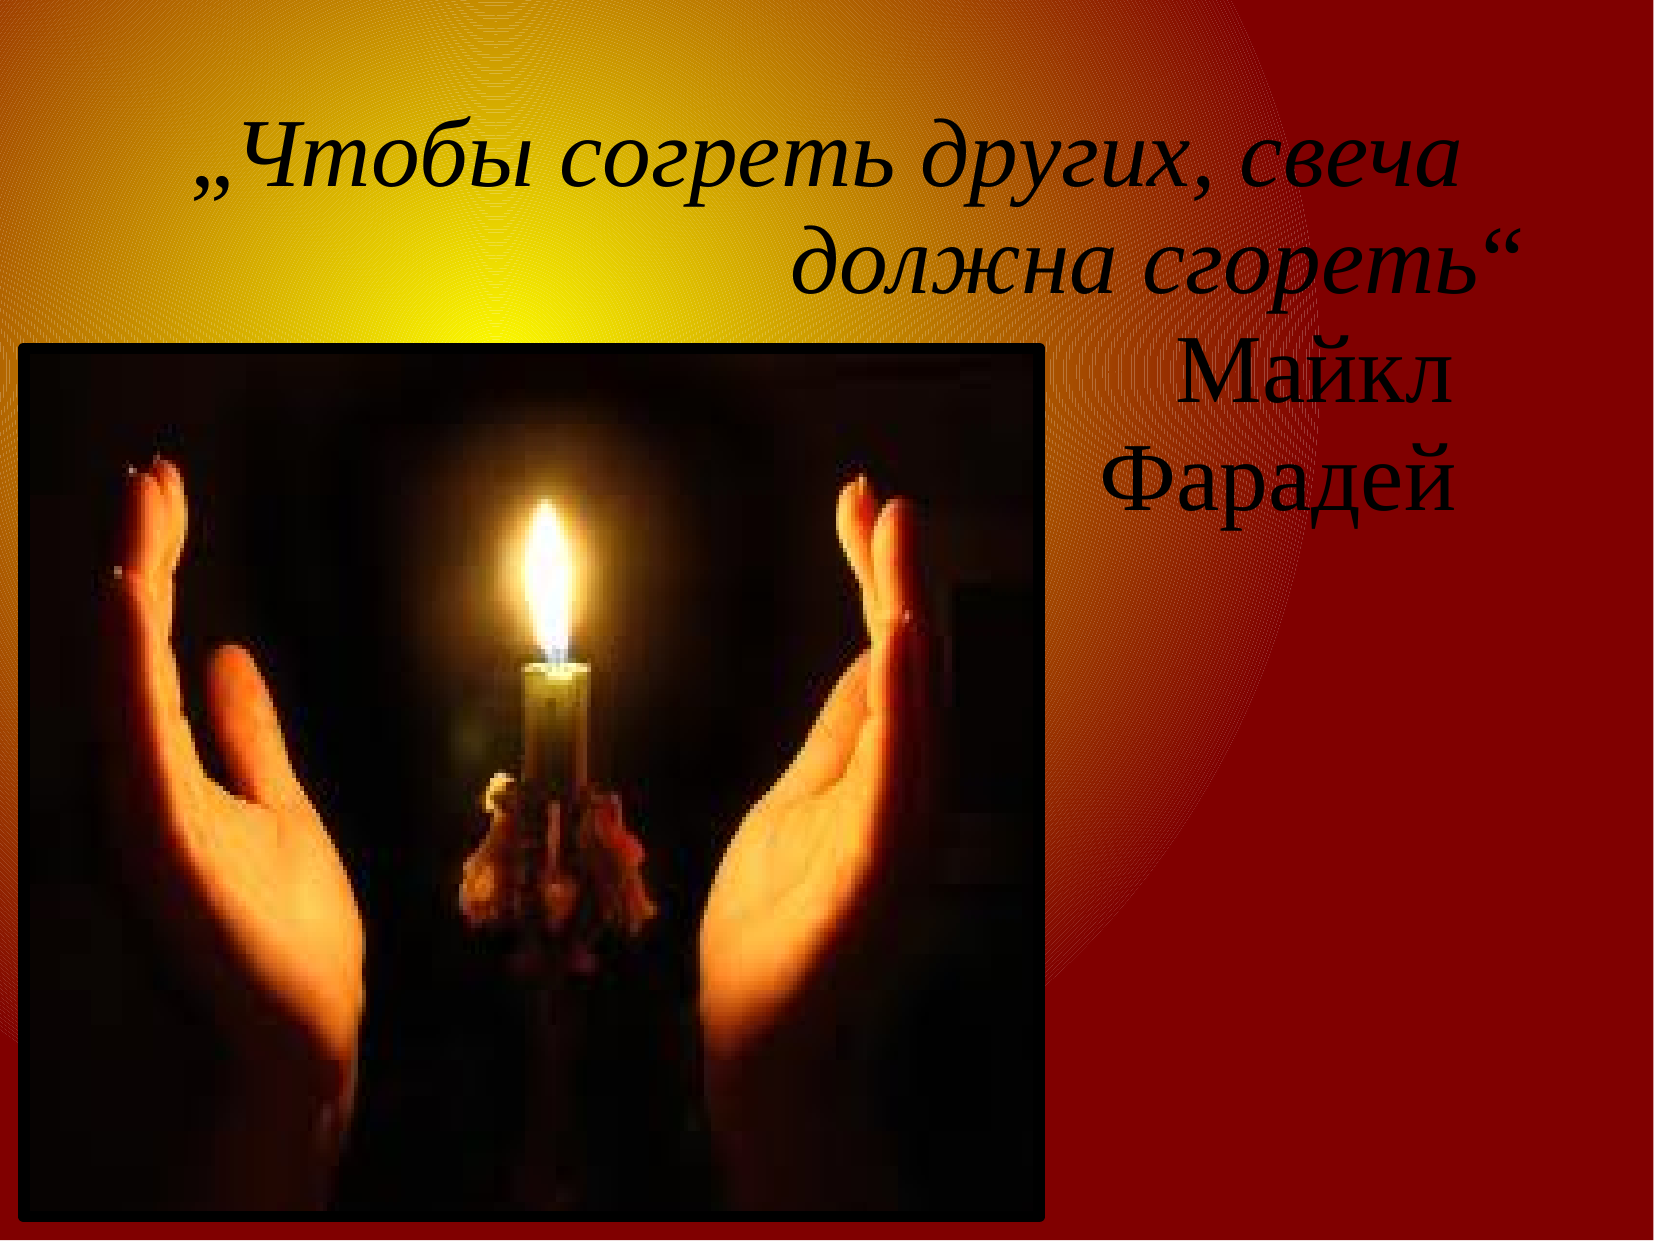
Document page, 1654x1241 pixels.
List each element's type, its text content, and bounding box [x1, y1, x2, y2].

title „Чтобы согреть других, свеча должна сгореть“ Майкл Фарадей [121, 98, 1534, 532]
picture [29, 354, 1034, 1211]
